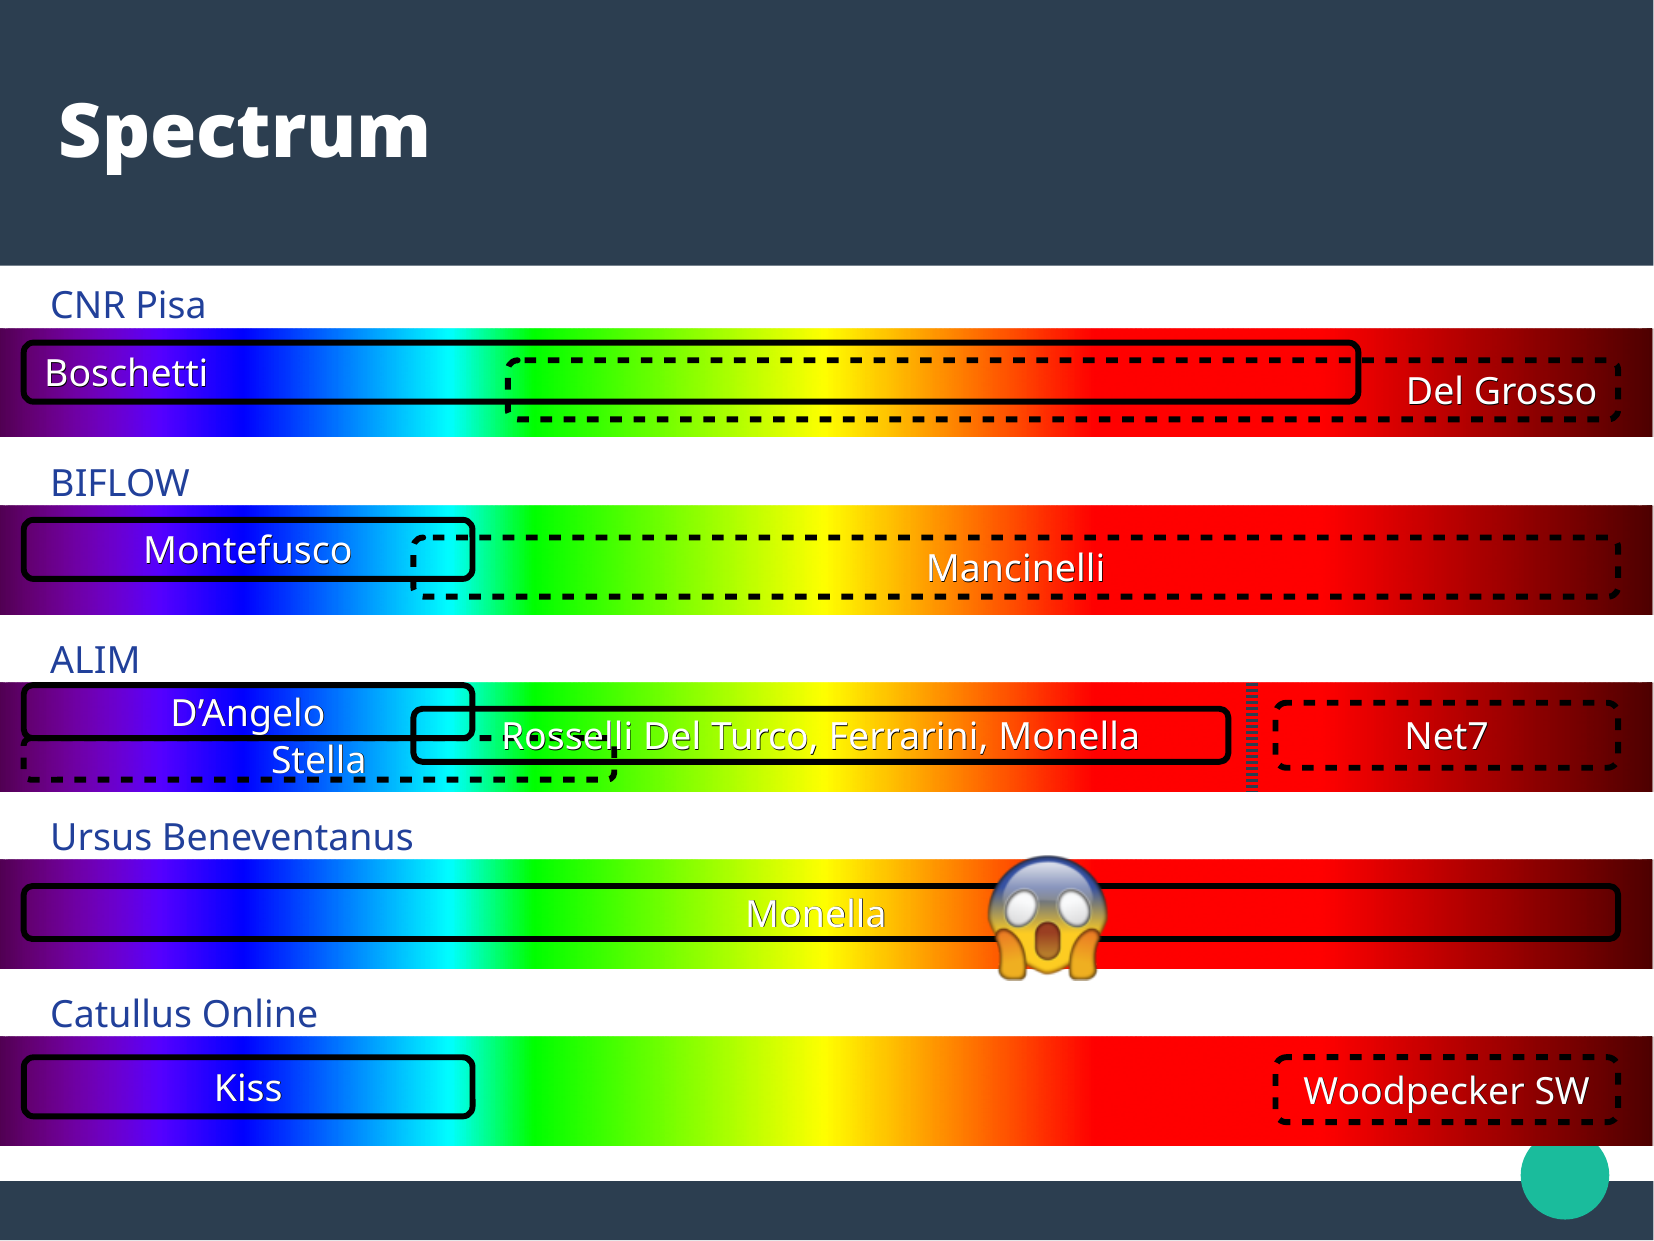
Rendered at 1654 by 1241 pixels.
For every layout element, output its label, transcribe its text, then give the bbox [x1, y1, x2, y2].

text_box D’Angelo [23, 685, 473, 738]
text_box Catullus Online [35, 980, 351, 1039]
text_box Kiss [23, 1057, 473, 1117]
text_box Del Grosso [507, 360, 1619, 420]
text_box Montefusco [23, 519, 473, 579]
text_box BIFLOW [35, 448, 210, 508]
text_box Ursus Beneventanus [35, 803, 508, 862]
text_box ALIM [35, 625, 156, 685]
text_box Monella [1111, 886, 1619, 940]
picture [0, 682, 387, 792]
picture [156, 682, 1654, 792]
text_box Stella [23, 738, 615, 780]
text_box Boschetti [23, 342, 1359, 402]
picture [0, 855, 1654, 981]
text_box Net7 [1275, 702, 1619, 768]
text_box Rosselli Del Turco, Ferrarini, Monella [413, 708, 1229, 762]
text_box Mancinelli [413, 537, 1619, 597]
text_box Woodpecker SW [1275, 1057, 1619, 1123]
text_box CNR Pisa [35, 271, 233, 331]
picture [0, 1036, 1654, 1146]
picture [0, 505, 1654, 615]
title Spectrum [59, 49, 1595, 207]
text_box Monella [23, 886, 985, 940]
picture [0, 328, 1654, 438]
